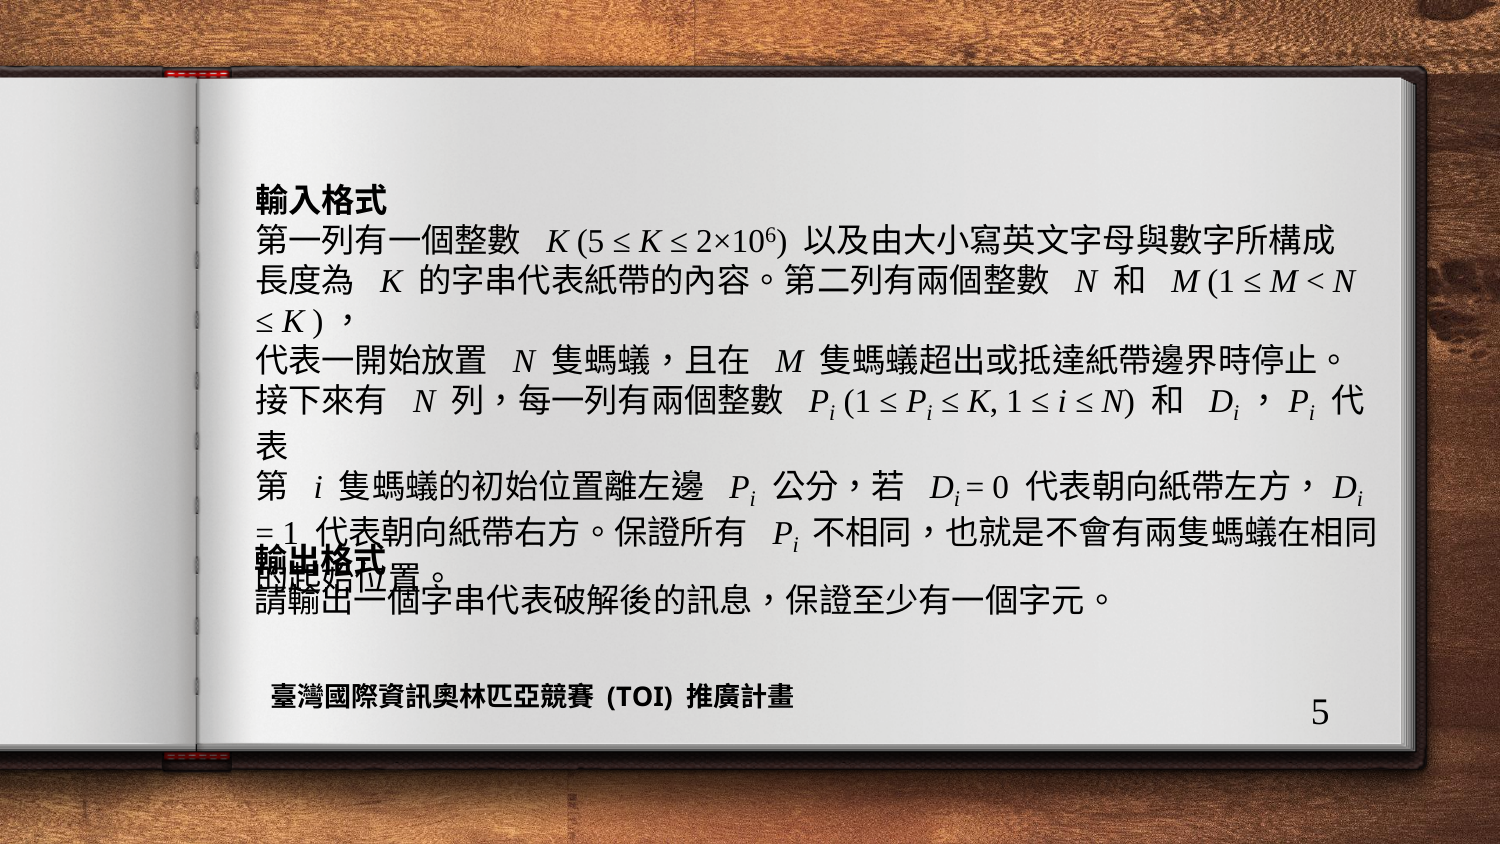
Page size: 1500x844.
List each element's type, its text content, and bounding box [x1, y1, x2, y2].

text_box 輸出格式 請輸出一個字串代表破解後的訊息，保證至少有一個字元。 [239, 492, 1341, 627]
text_box 輸入格式 第一列有一個整數 K (5 ≤ K ≤ 2×106) 以及由大小寫英文字母與數字所構成 長度為 K 的字串代表紙帶的內容。第二列有兩個整數 N 和 M (1 ≤ M < N ≤ K )， 代表一開始放置 N 隻螞蟻，且在 M 隻螞蟻超出或抵達紙帶邊界時停止。 接下來有 N 列，每一列有兩個整數 Pi (1 ≤ Pi ≤ K, 1 ≤ i ≤ N) 和 Di，Pi 代表 第 i 隻螞蟻的初始位置離左邊 Pi 公分，若 Di = 0 代表朝向紙帶左方，Di = 1 代表朝向紙帶右方。保證所有 Pi 不相同，也就是不會有兩隻螞蟻在相同的起始位置。 [240, 172, 1396, 605]
text_box [1295, 672, 1386, 737]
